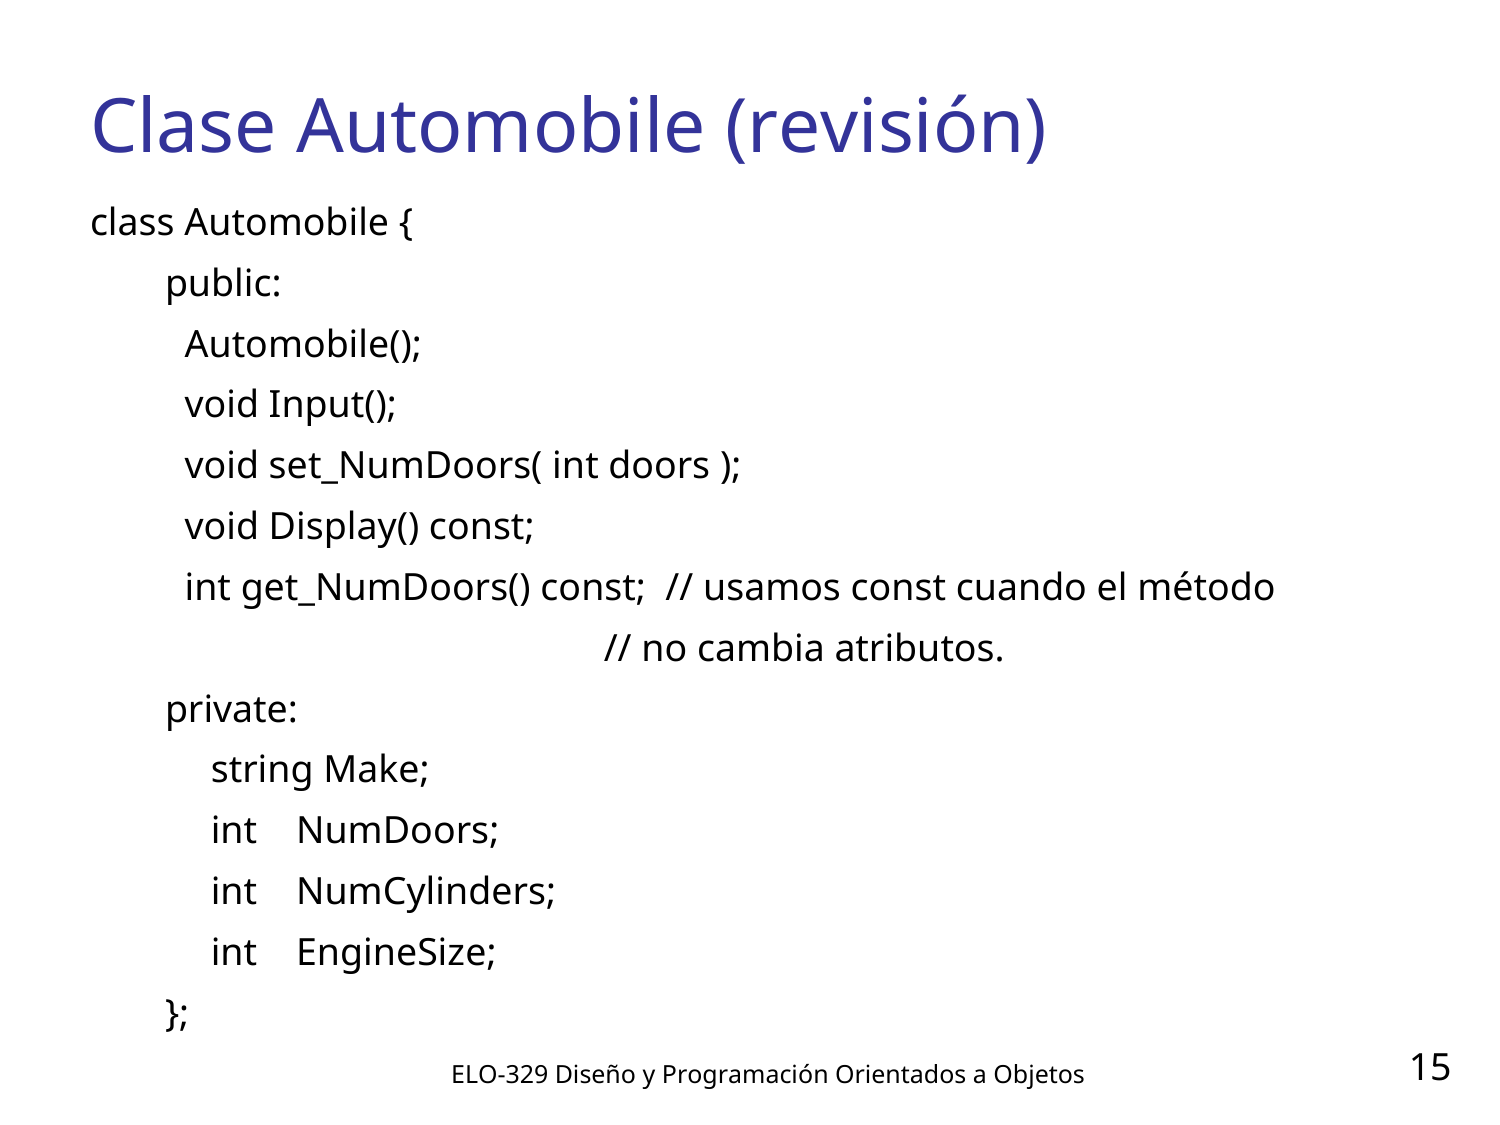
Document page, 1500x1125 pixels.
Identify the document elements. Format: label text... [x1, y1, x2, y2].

title Clase Automobile (revisión)‏ [75, 4, 1500, 183]
list class Automobile { public: Automobile(); void Input(); void set_NumDoors( int doors ); void Display() const; int get_NumDoors() const; // usamos const cuando el método // no cambia atributos. private: string Make; int NumDoors; int NumCylinders; int EngineSize; }; [75, 187, 1462, 1008]
